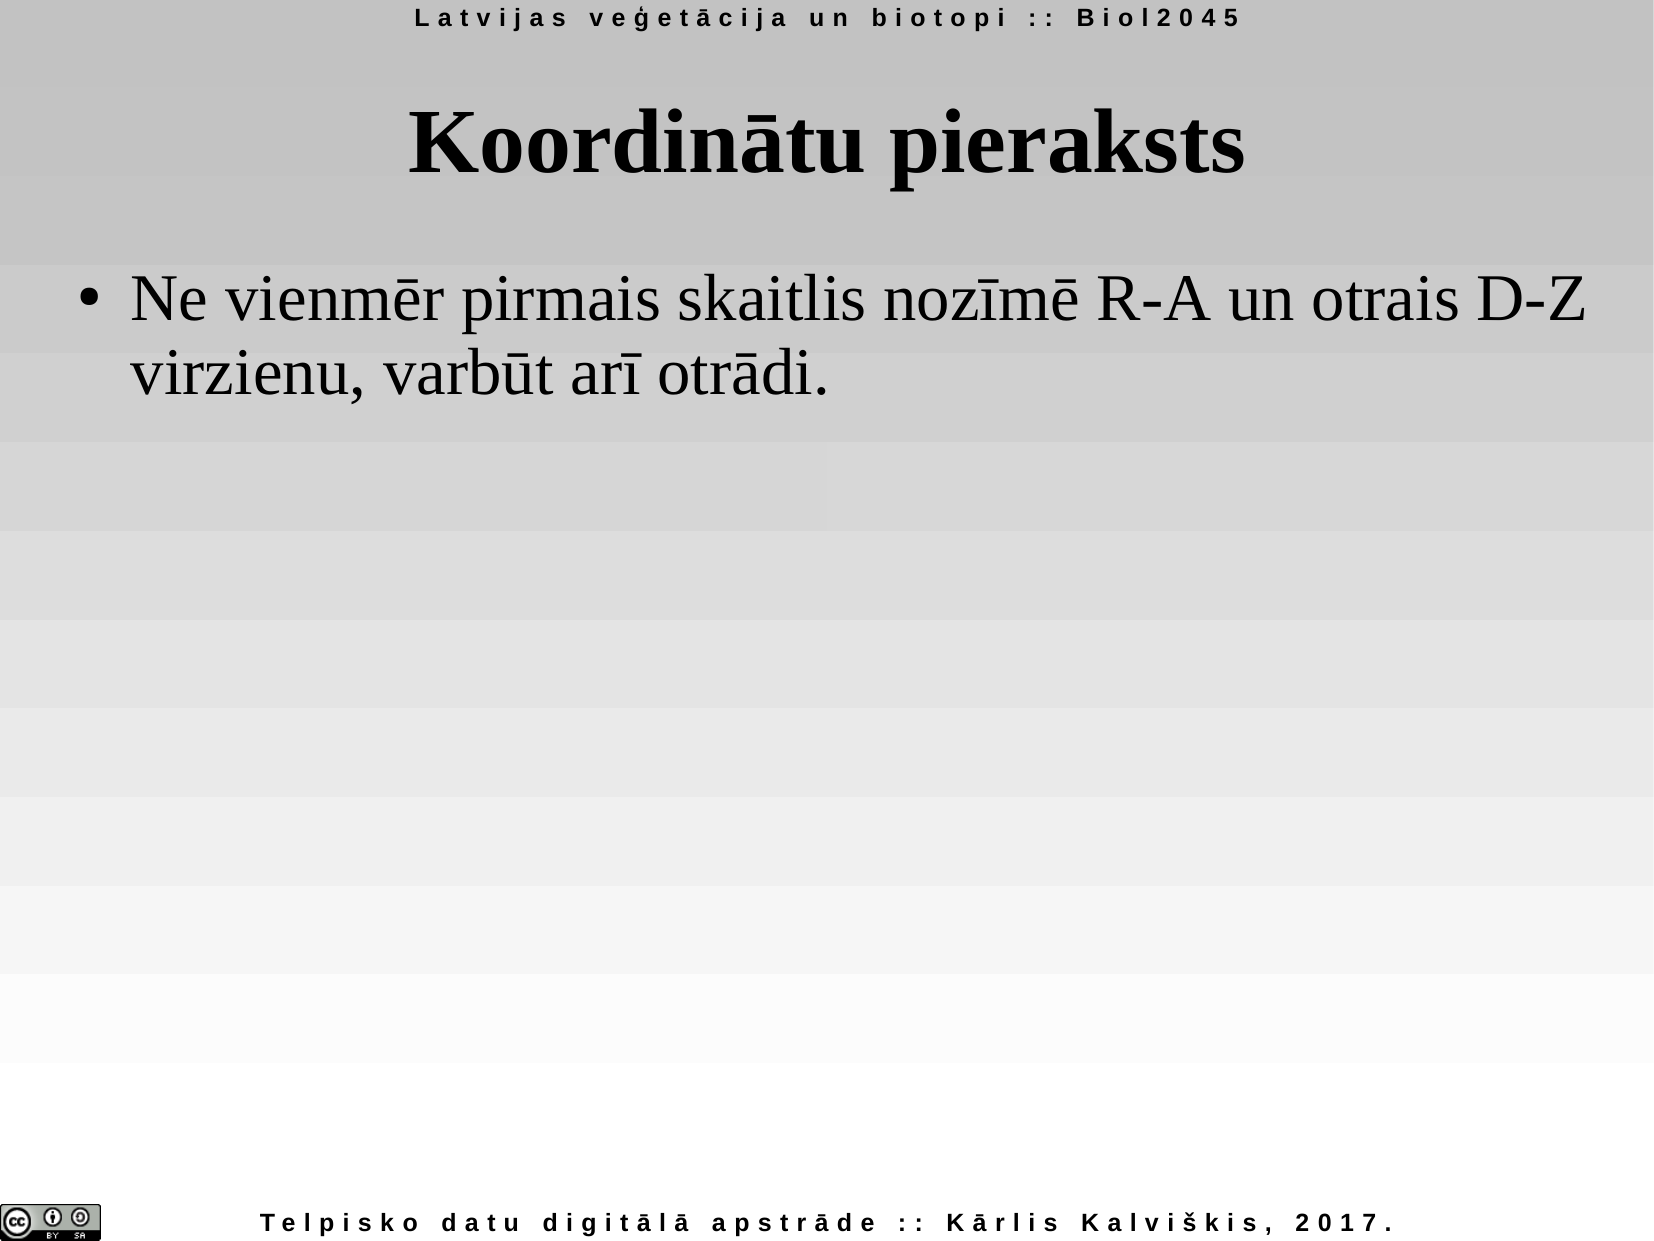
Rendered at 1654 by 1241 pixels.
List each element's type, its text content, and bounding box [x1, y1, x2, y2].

list Ne vienmēr pirmais skaitlis nozīmē R-A un otrais D-Z virzienu, varbūt arī otrādi. [59, 261, 1596, 981]
picture [0, 0, 1654, 1241]
title Koordinātu pieraksts [59, 37, 1596, 246]
